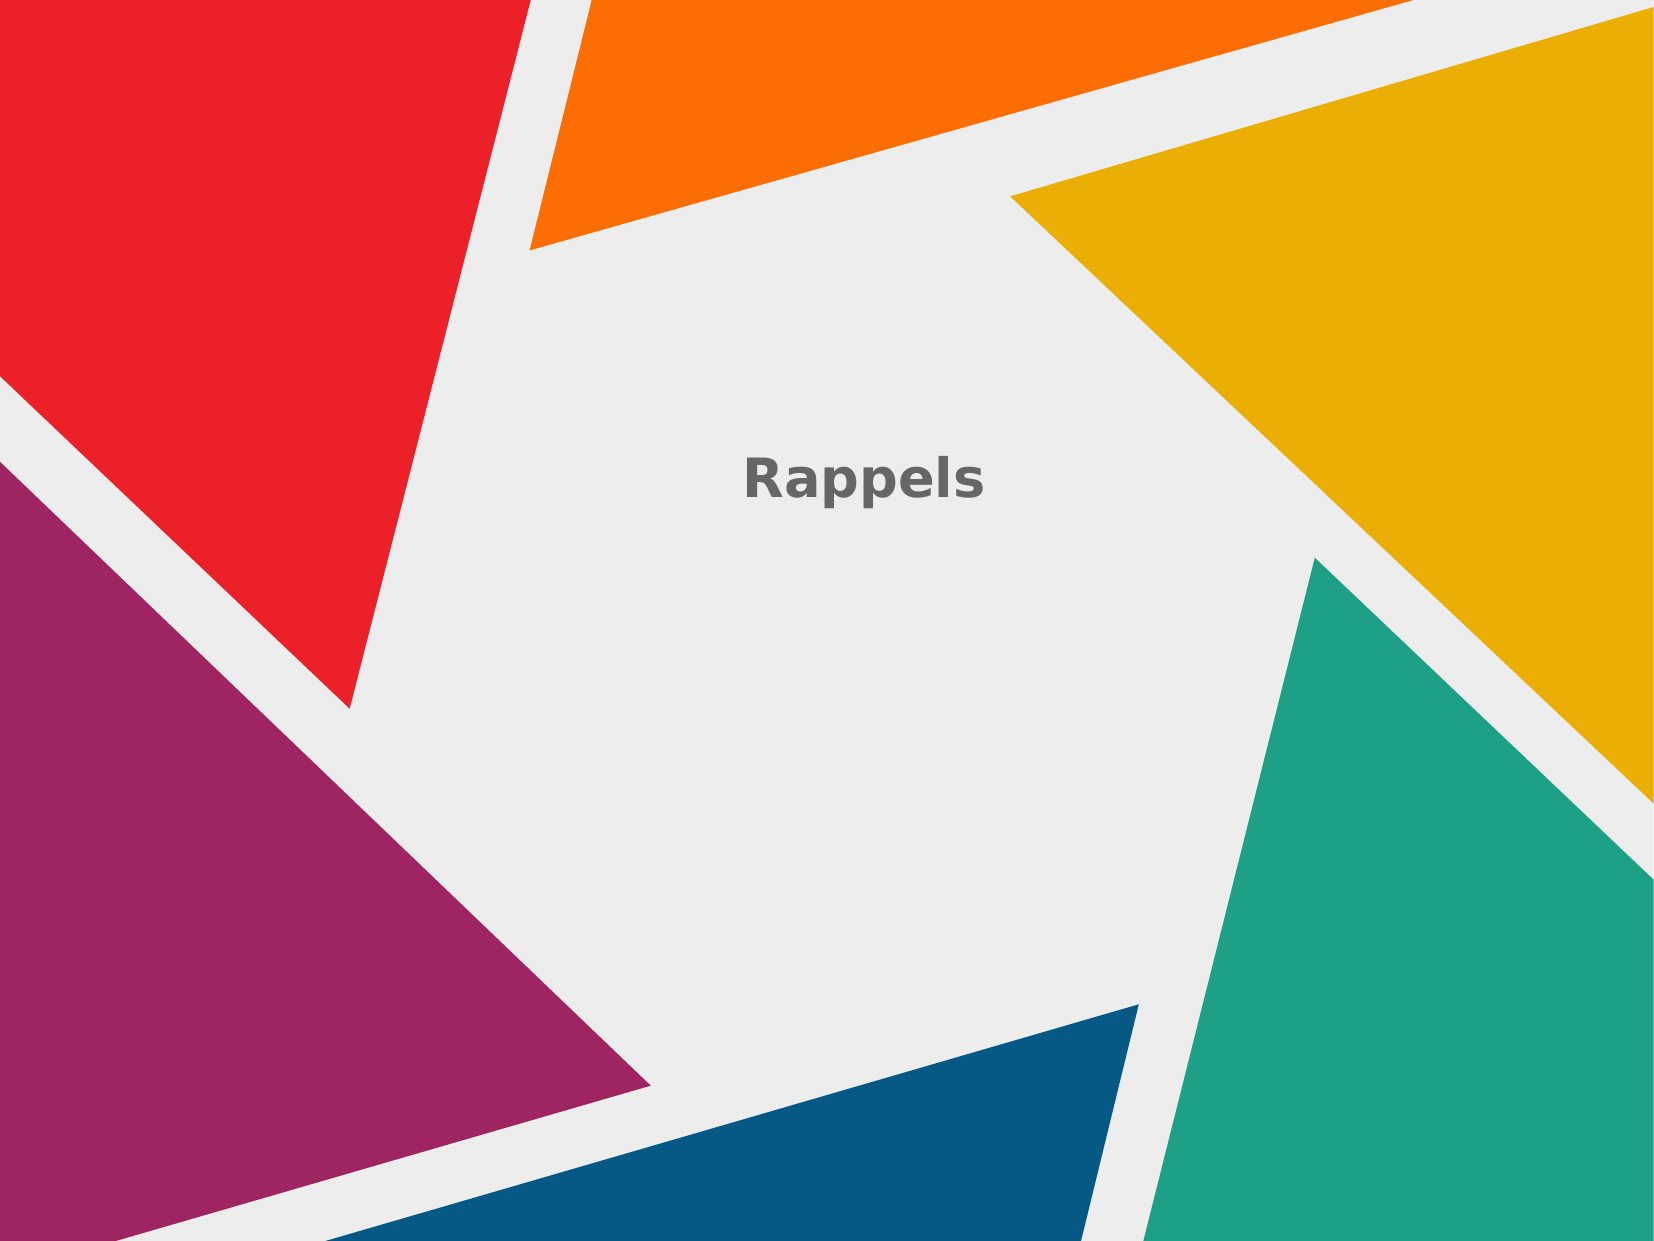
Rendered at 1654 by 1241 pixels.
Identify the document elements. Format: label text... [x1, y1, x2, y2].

list Rappels [467, 447, 1191, 1005]
